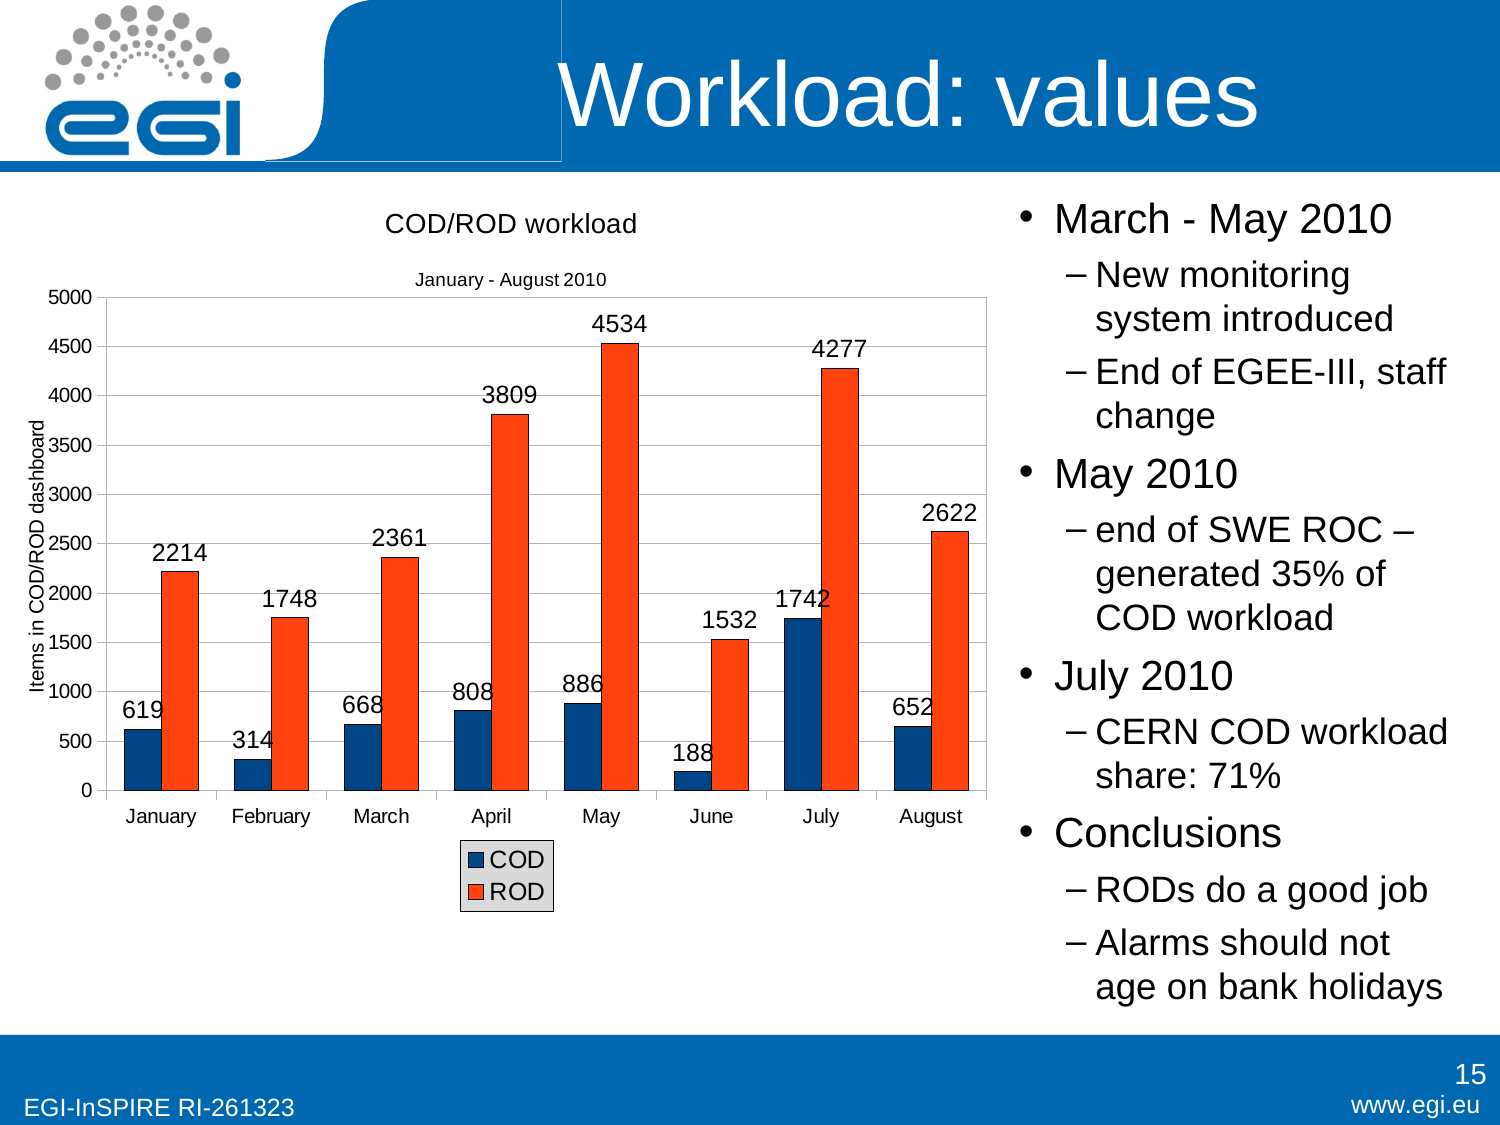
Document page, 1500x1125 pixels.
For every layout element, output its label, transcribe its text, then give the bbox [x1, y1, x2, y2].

picture [0, 0, 265, 161]
title Workload: values [348, 0, 1471, 216]
list March - May 2010 New monitoring system introduced End of EGEE-III, staff change May 2010 end of SWE ROC – generated 35% of COD workload July 2010 CERN COD workload share: 71% Conclusions RODs do a good job Alarms should not age on bank holidays [1003, 183, 1467, 1034]
chart [18, 177, 1004, 942]
